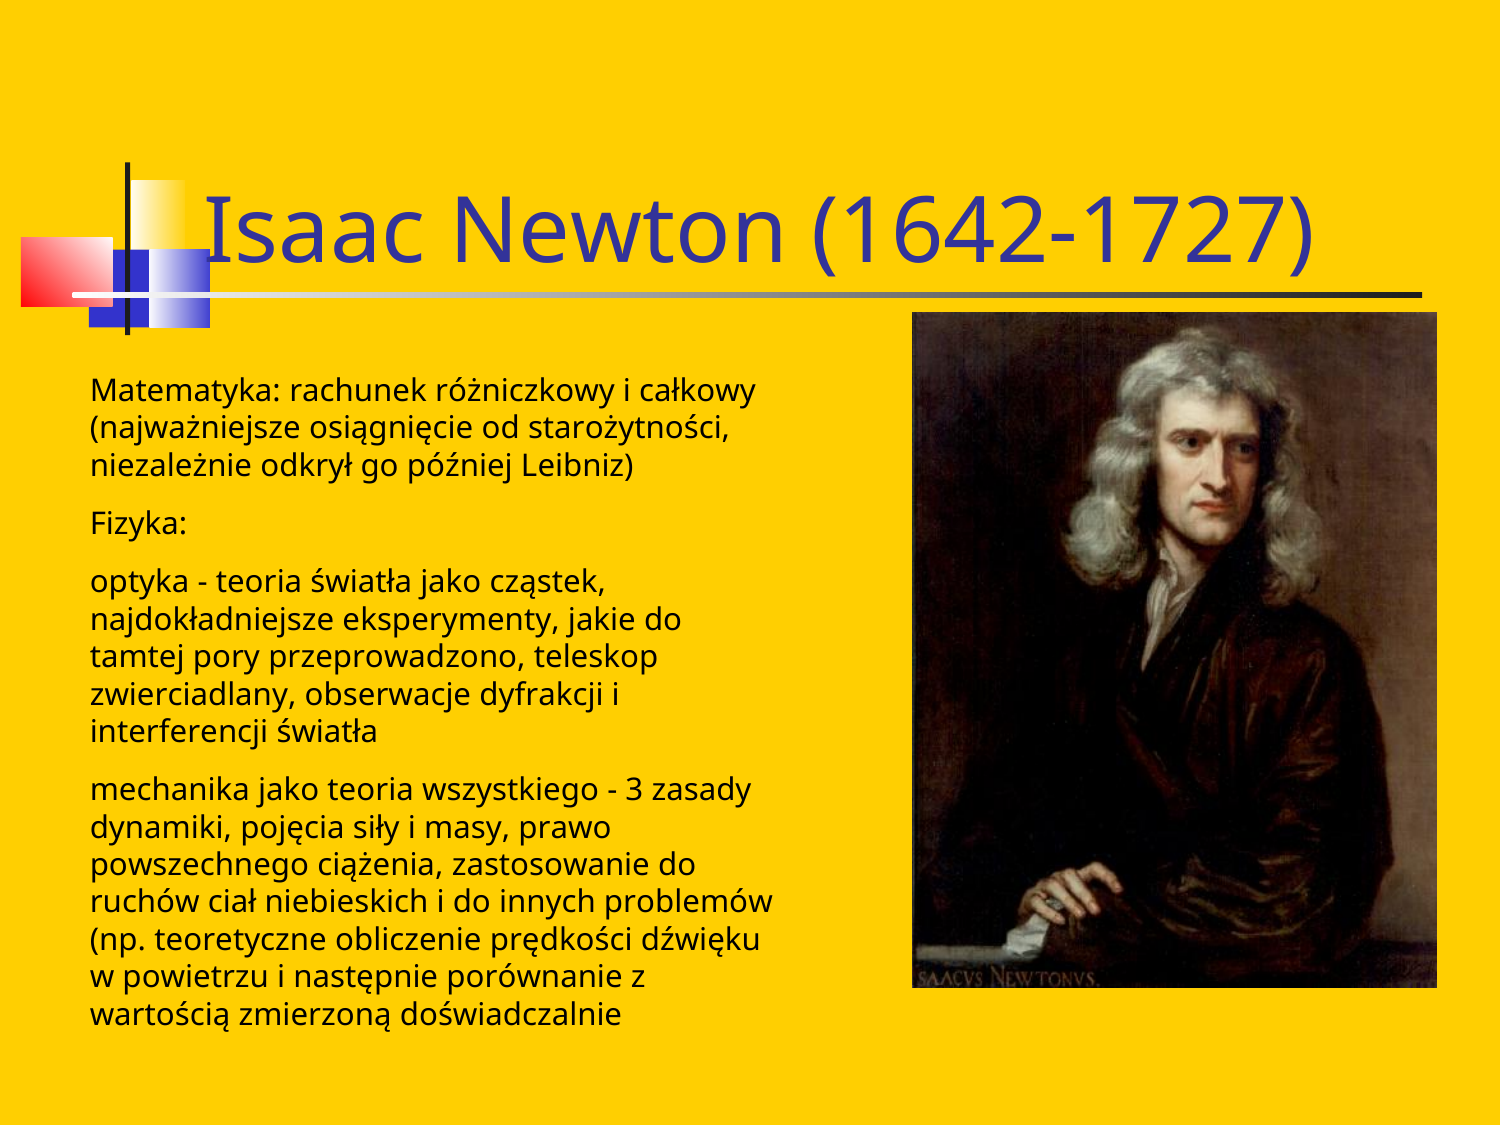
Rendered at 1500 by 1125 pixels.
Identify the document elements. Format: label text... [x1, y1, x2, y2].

title Isaac Newton (1642-1727) [188, 101, 1468, 289]
text_box Matematyka: rachunek różniczkowy i całkowy (najważniejsze osiągnięcie od starożytności, niezależnie odkrył go później Leibniz) Fizyka: optyka - teoria światła jako cząstek, najdokładniejsze eksperymenty, jakie do tamtej pory przeprowadzono, teleskop zwierciadlany, obserwacje dyfrakcji i interferencji światła mechanika jako teoria wszystkiego - 3 zasady dynamiki, pojęcia siły i masy, prawo powszechnego ciążenia, zastosowanie do ruchów ciał niebieskich i do innych problemów (np. teoretyczne obliczenie prędkości dźwięku w powietrzu i następnie porównanie z wartością zmierzoną doświadczalnie [74, 362, 801, 1040]
text_box [912, 312, 1437, 988]
